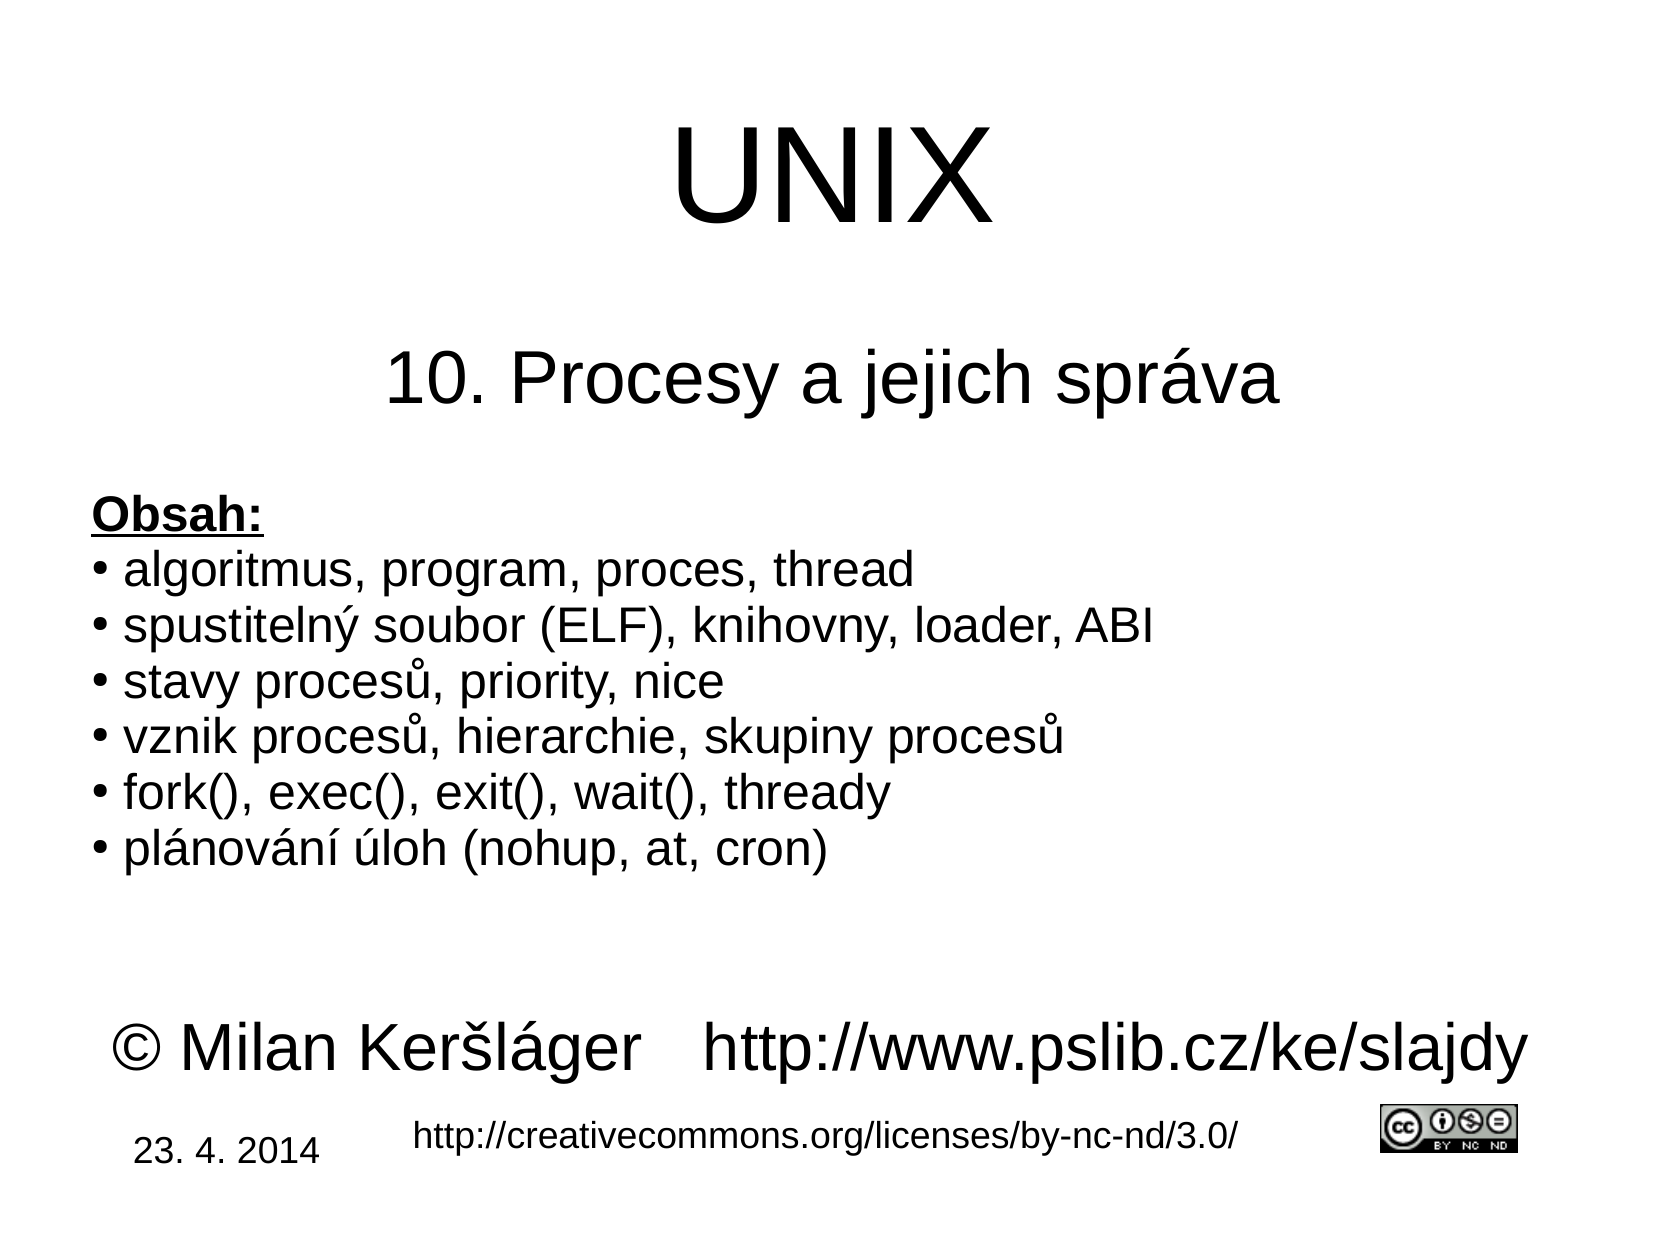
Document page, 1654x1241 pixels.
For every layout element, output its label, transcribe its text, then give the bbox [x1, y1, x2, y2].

title UNIX 10. Procesy a jejich správa [88, 56, 1577, 461]
text_box Obsah: algoritmus, program, proces, thread spustitelný soubor (ELF), knihovny, loader, ABI stavy procesů, priority, nice vznik procesů, hierarchie, skupiny procesů fork(), exec(), exit(), wait(), thready plánování úloh (nohup, at, cron) [76, 478, 1583, 884]
text_box http://creativecommons.org/licenses/by-nc-nd/3.0/ [339, 1107, 1313, 1165]
picture [1380, 1104, 1518, 1153]
list © Milan Keršláger http://www.pslib.cz/ke/slajdy [76, 1009, 1565, 1087]
text_box 23. 4. 2014 [118, 1122, 355, 1179]
